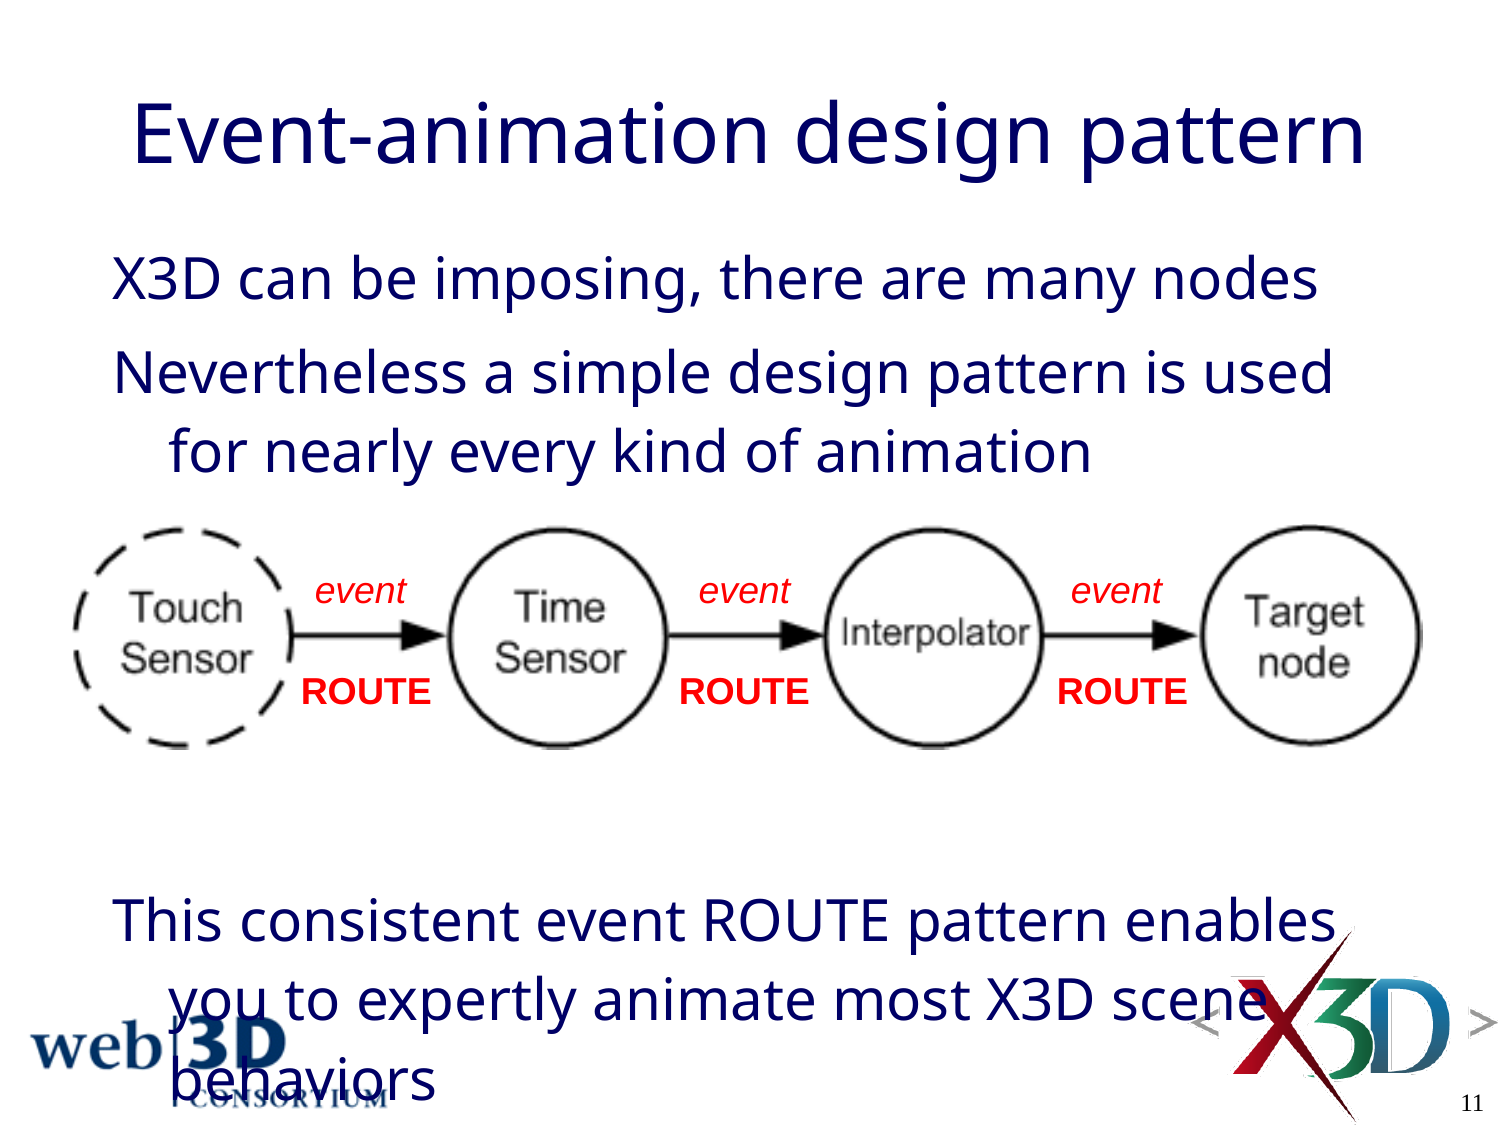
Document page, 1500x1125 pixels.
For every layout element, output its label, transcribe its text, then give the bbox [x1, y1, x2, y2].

text_box ROUTE [1042, 663, 1210, 722]
picture [72, 524, 1423, 751]
text_box ROUTE [664, 663, 832, 722]
text_box ROUTE [286, 663, 454, 722]
text_box event [300, 562, 422, 620]
text_box event [683, 562, 806, 620]
title Event-animation design pattern [112, 44, 1388, 218]
text_box event [1056, 562, 1178, 620]
picture [1187, 926, 1500, 1125]
picture [12, 998, 413, 1118]
list X3D can be imposing, there are many nodes Nevertheless a simple design pattern is used for nearly every kind of animation This consistent event ROUTE pattern enables you to expertly animate most X3D scene behaviors [112, 237, 1388, 524]
list X3D can be imposing, there are many nodes Nevertheless a simple design pattern is used for nearly every kind of animation This consistent event ROUTE pattern enables you to expertly animate most X3D scene behaviors [112, 751, 1388, 1042]
